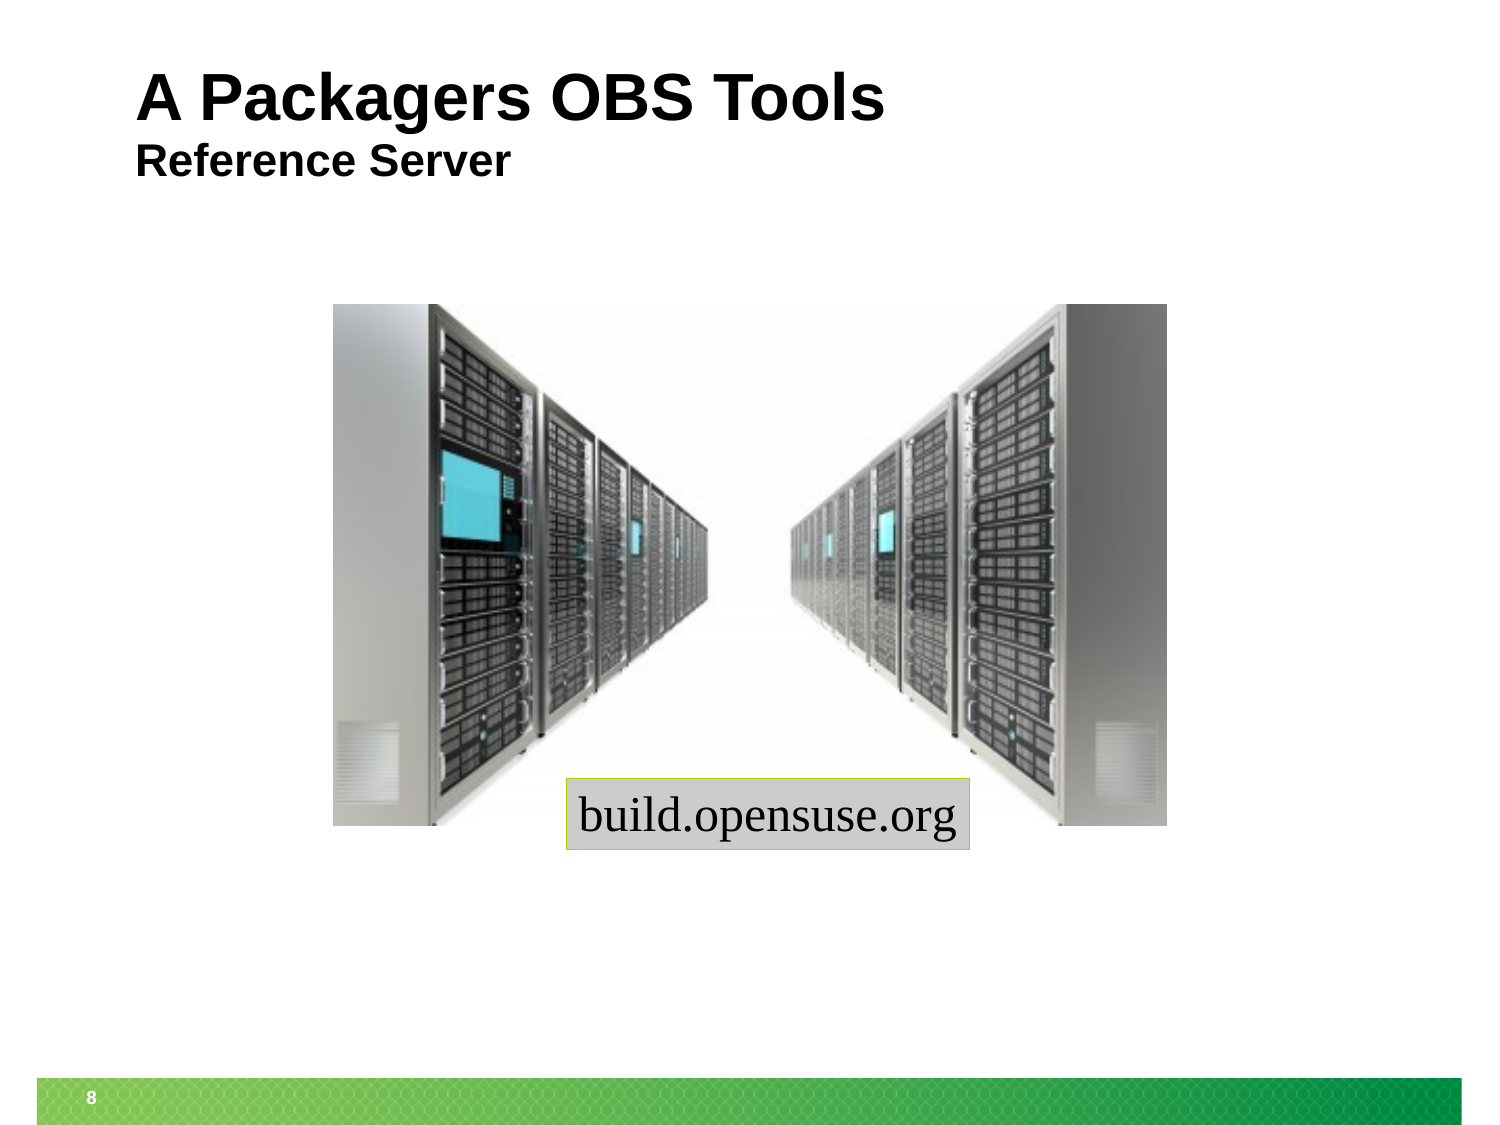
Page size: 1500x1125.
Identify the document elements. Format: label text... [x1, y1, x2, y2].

text_box build.opensuse.org [566, 778, 970, 850]
picture [333, 304, 1167, 826]
picture [36, 1078, 1462, 1125]
title A Packagers OBS Tools Reference Server [135, 41, 1372, 204]
